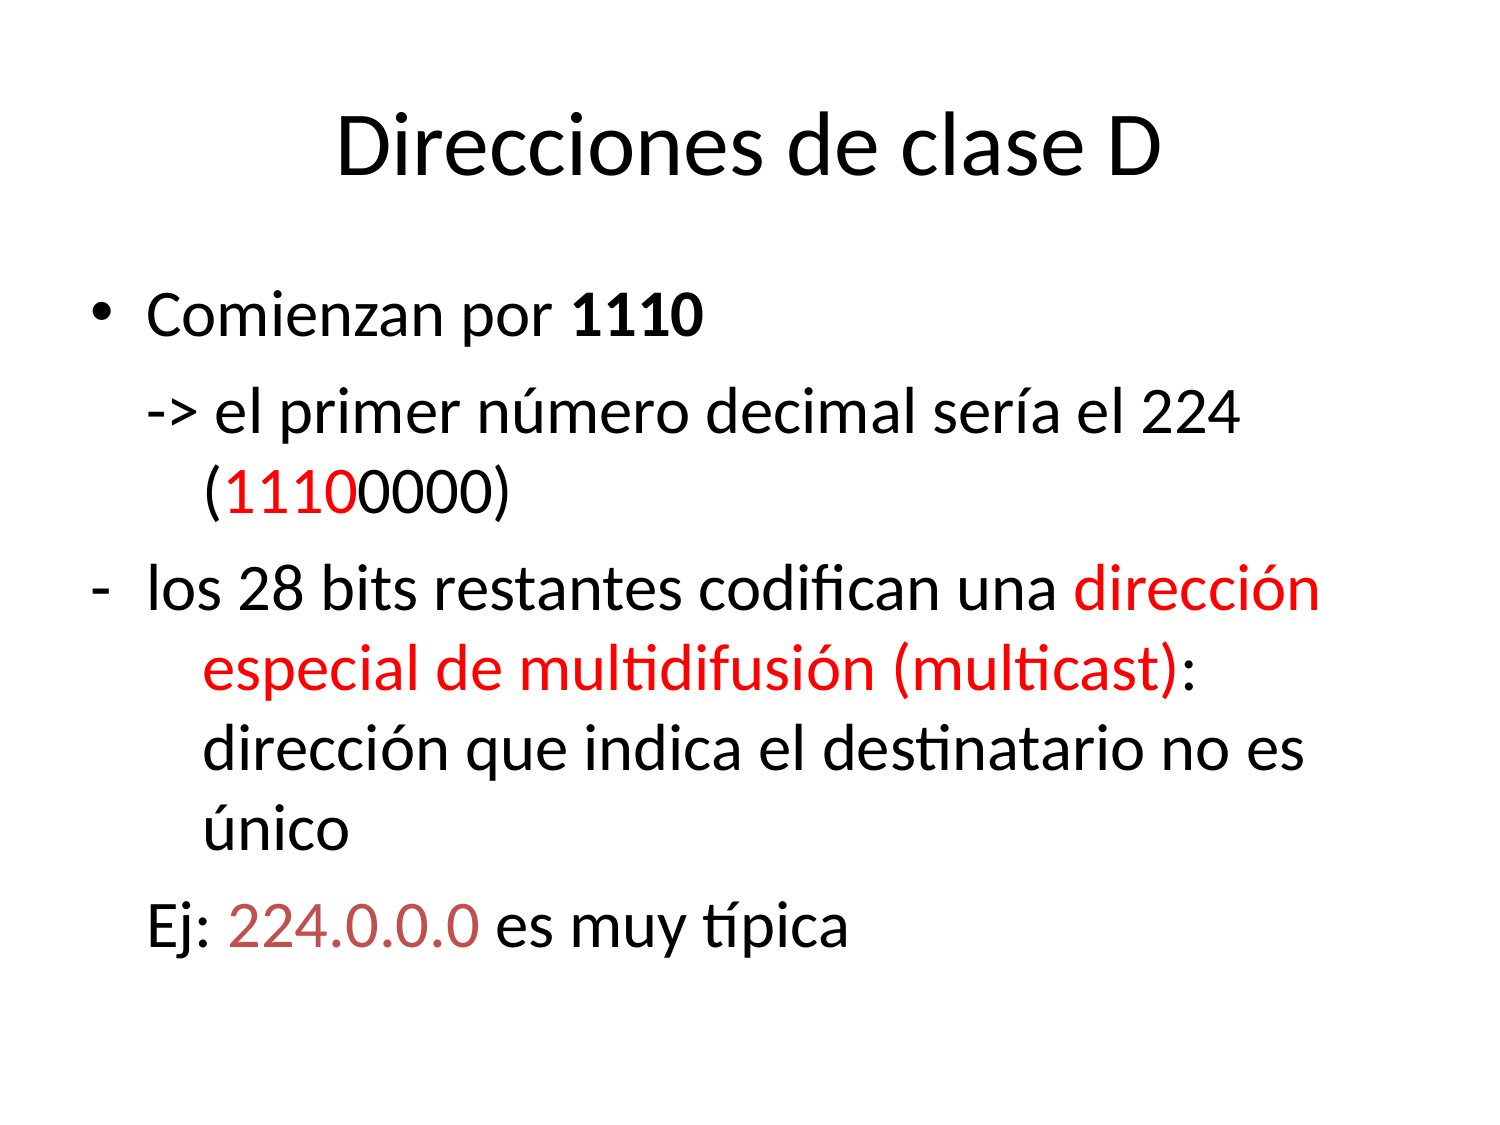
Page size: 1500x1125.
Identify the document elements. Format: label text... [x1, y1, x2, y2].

list Comienzan por 1110 -> el primer número decimal sería el 224 (11100000) los 28 bits restantes codifican una dirección especial de multidifusión (multicast): dirección que indica el destinatario no es único Ej: 224.0.0.0 es muy típica [75, 262, 1426, 1005]
title Direcciones de clase D [75, 45, 1426, 233]
